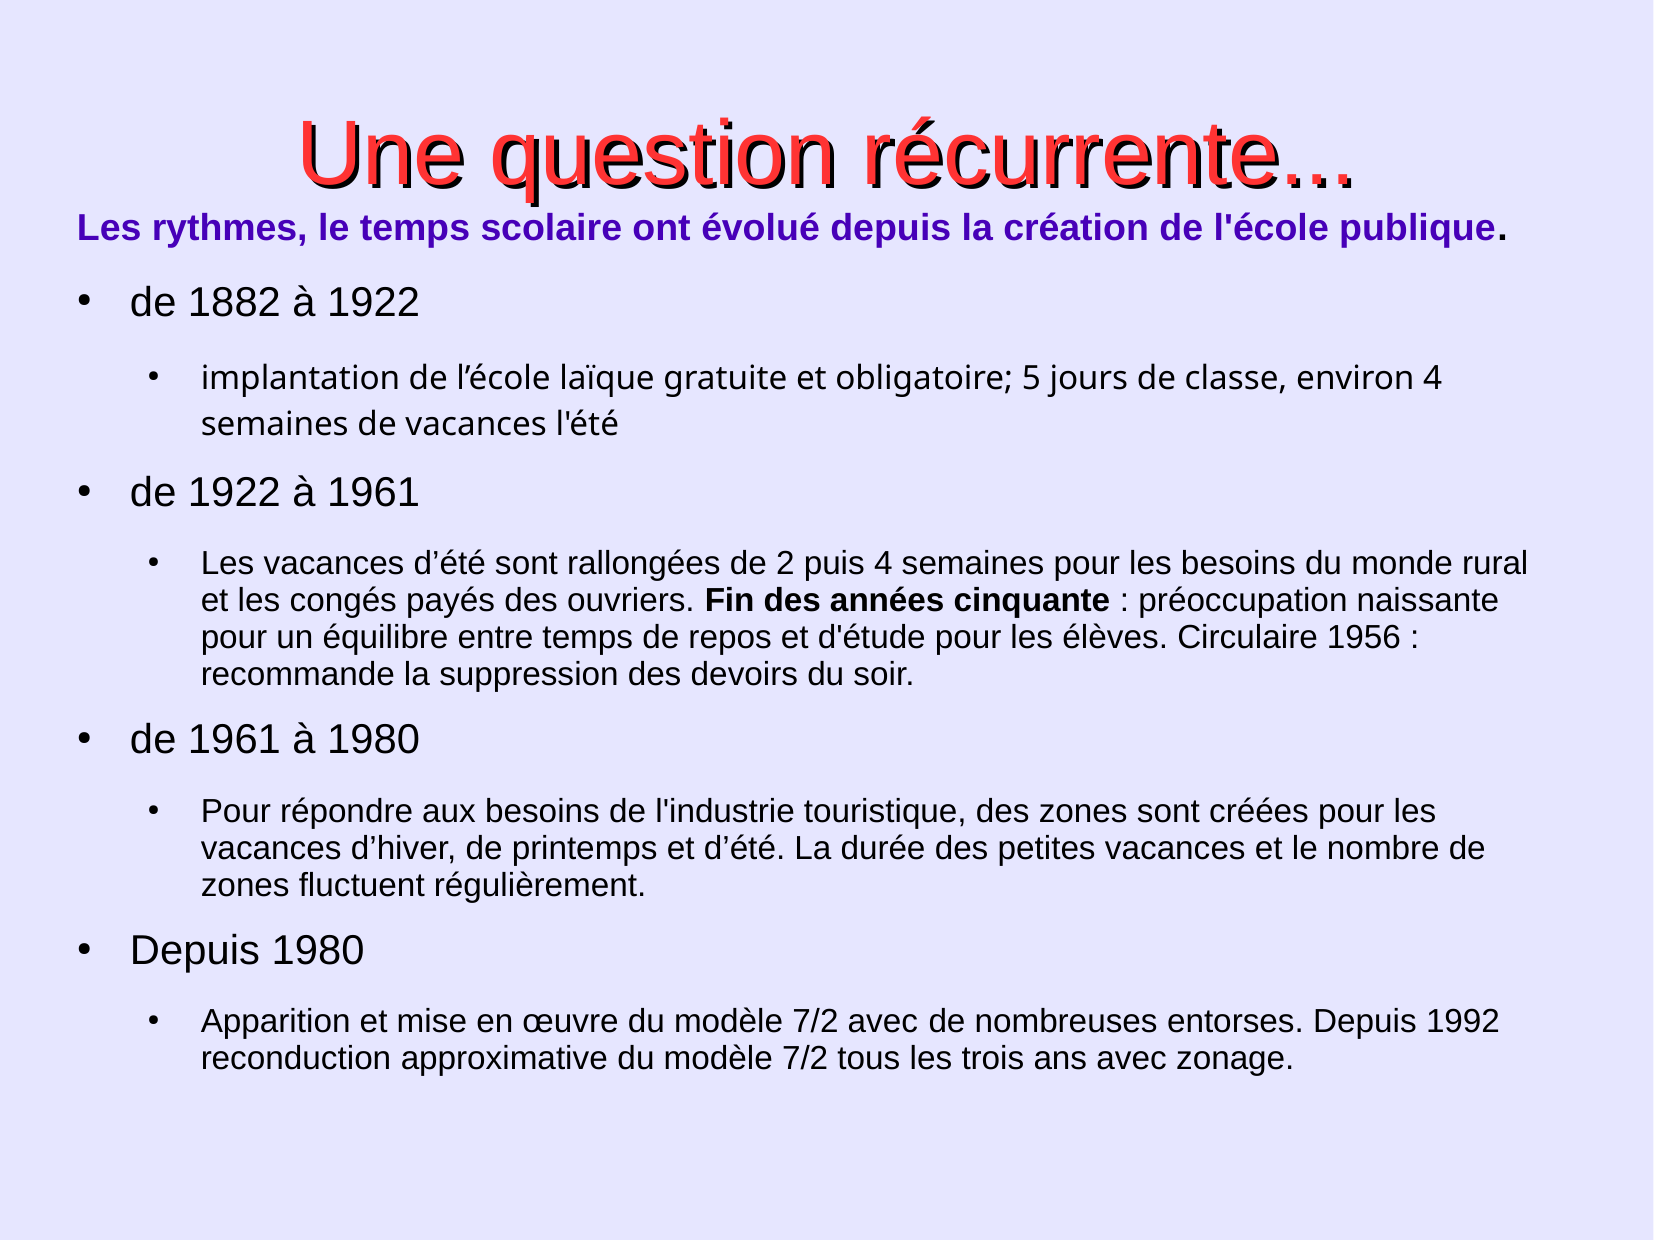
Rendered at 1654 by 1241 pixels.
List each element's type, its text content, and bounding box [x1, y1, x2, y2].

list Les rythmes, le temps scolaire ont évolué depuis la création de l'école publique. de 1882 à 1922 implantation de l’école laïque gratuite et obligatoire; 5 jours de classe, environ 4 semaines de vacances l'été de 1922 à 1961 Les vacances d’été sont rallongées de 2 puis 4 semaines pour les besoins du monde rural et les congés payés des ouvriers. Fin des années cinquante : préoccupation naissante pour un équilibre entre temps de repos et d'étude pour les élèves. Circulaire 1956 : recommande la suppression des devoirs du soir. de 1961 à 1980 Pour répondre aux besoins de l'industrie touristique, des zones sont créées pour les vacances d’hiver, de printemps et d’été. La durée des petites vacances et le nombre de zones fluctuent régulièrement. Depuis 1980 Apparition et mise en œuvre du modèle 7/2 avec de nombreuses entorses. Depuis 1992 reconduction approximative du modèle 7/2 tous les trois ans avec zonage. [59, 206, 1565, 1141]
title Une question récurrente... [82, 49, 1571, 257]
